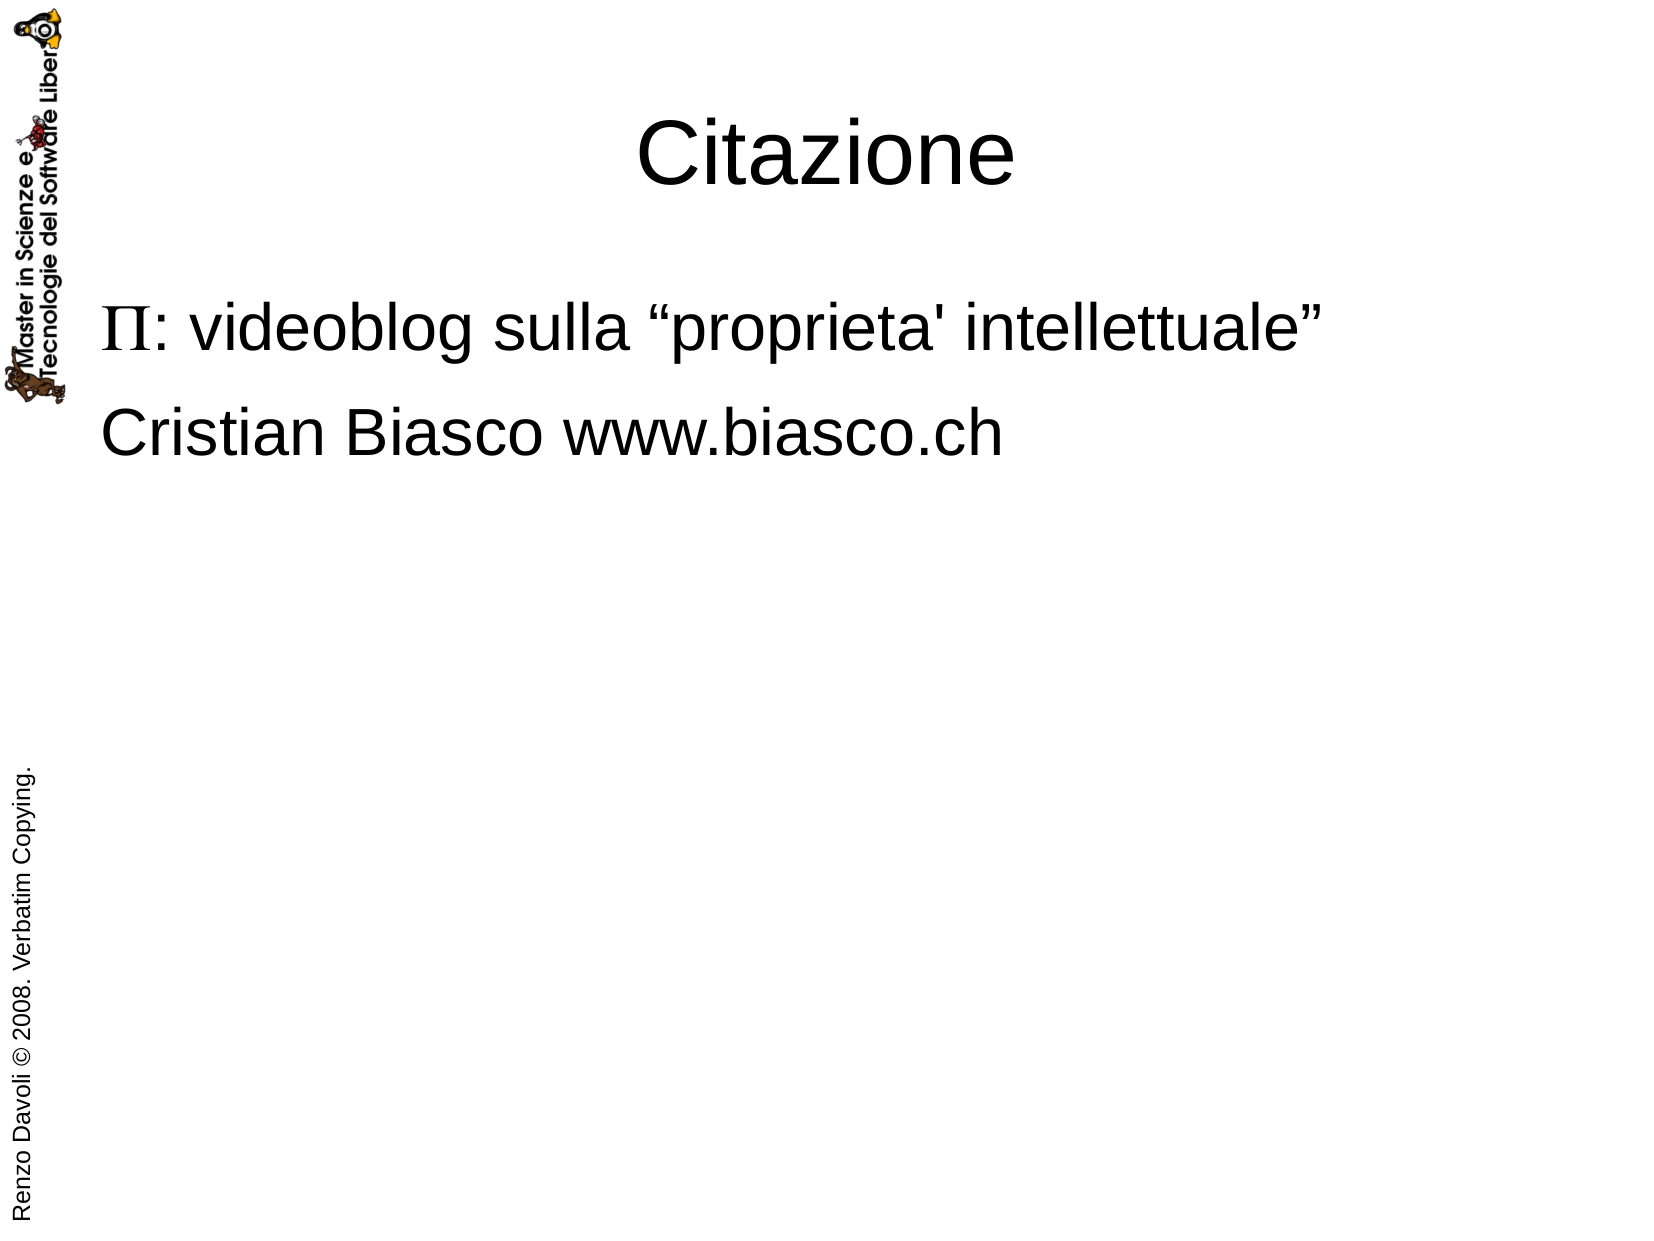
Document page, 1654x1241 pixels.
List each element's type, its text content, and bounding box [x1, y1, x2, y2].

title Citazione [82, 56, 1571, 250]
picture [1, 2, 69, 413]
list P: videoblog sulla “proprieta' intellettuale” Cristian Biasco www.biasco.ch [82, 290, 1571, 1094]
